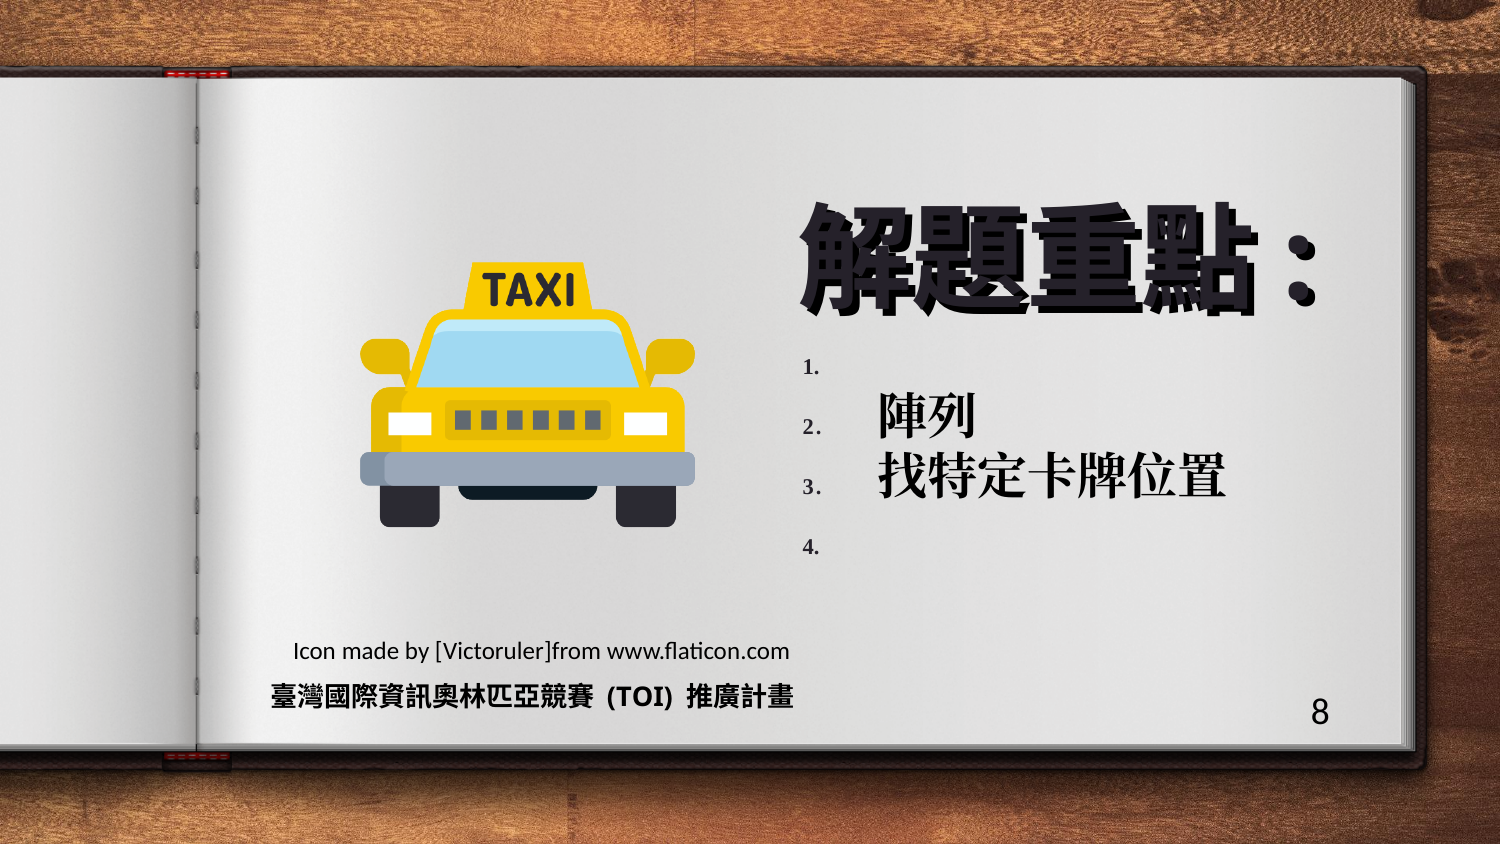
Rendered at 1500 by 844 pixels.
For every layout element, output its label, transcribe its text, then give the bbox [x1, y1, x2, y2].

text_box [1295, 672, 1386, 737]
title 解題重點: [782, 146, 1313, 338]
text_box Icon made by [Victoruler]from www.flaticon.com [278, 627, 867, 672]
picture [360, 228, 695, 562]
subtitle 陣列 找特定卡牌位置 [787, 309, 1341, 584]
